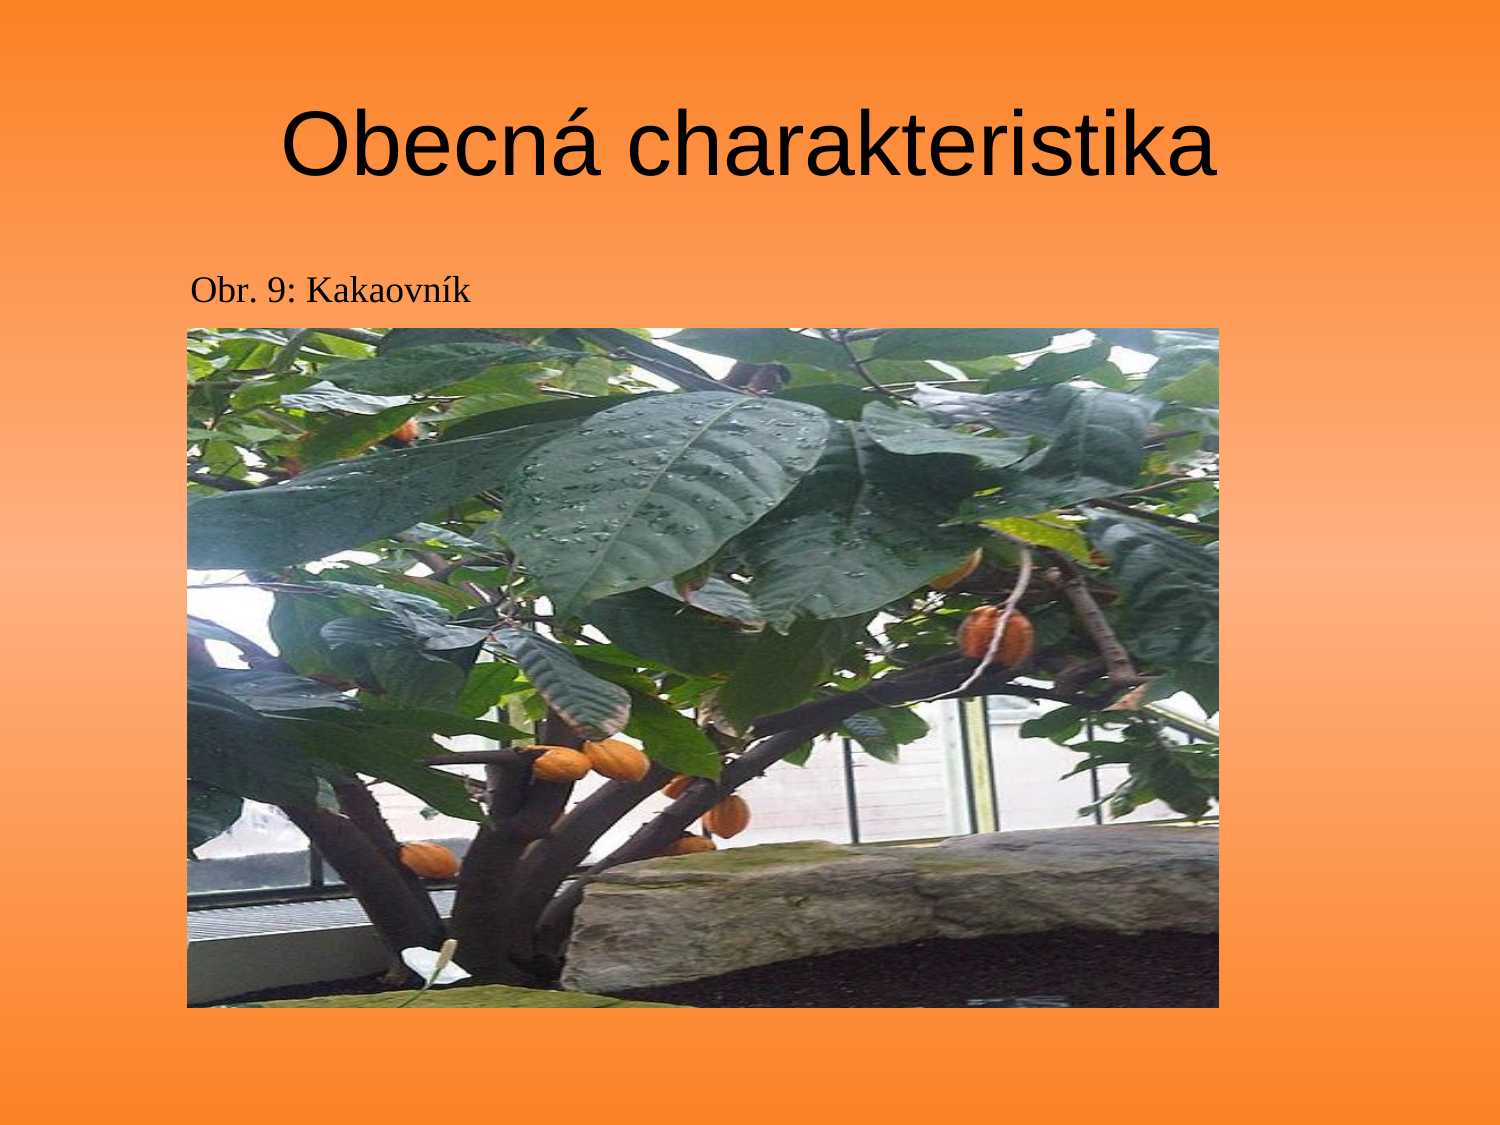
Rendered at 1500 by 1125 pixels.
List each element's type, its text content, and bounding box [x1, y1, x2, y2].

text_box Obr. 9: Kakaovník [175, 257, 570, 319]
title Obecná charakteristika [112, 46, 1388, 231]
text_box [187, 328, 1219, 1008]
